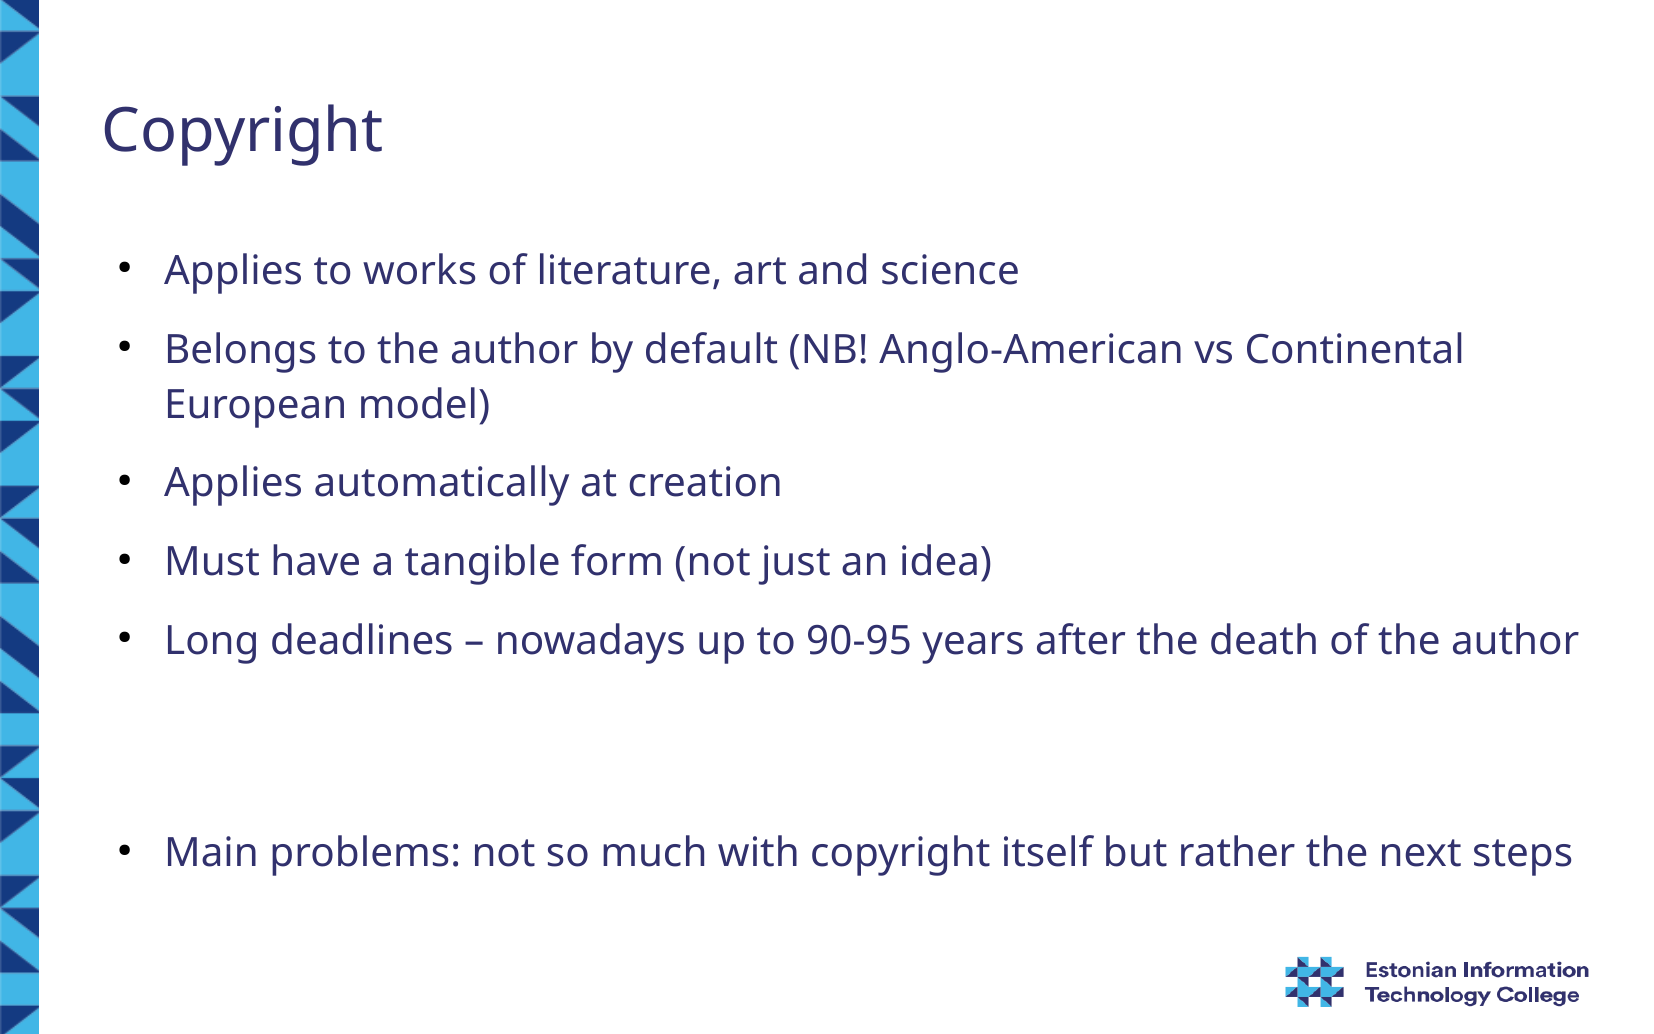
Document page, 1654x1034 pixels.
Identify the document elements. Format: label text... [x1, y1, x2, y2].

title Copyright [101, 41, 1224, 214]
list Applies to works of literature, art and science Belongs to the author by default (NB! Anglo-American vs Continental European model) Applies automatically at creation Must have a tangible form (not just an idea) Long deadlines – nowadays up to 90-95 years after the death of the author Main problems: not so much with copyright itself but rather the next steps [101, 241, 1591, 924]
